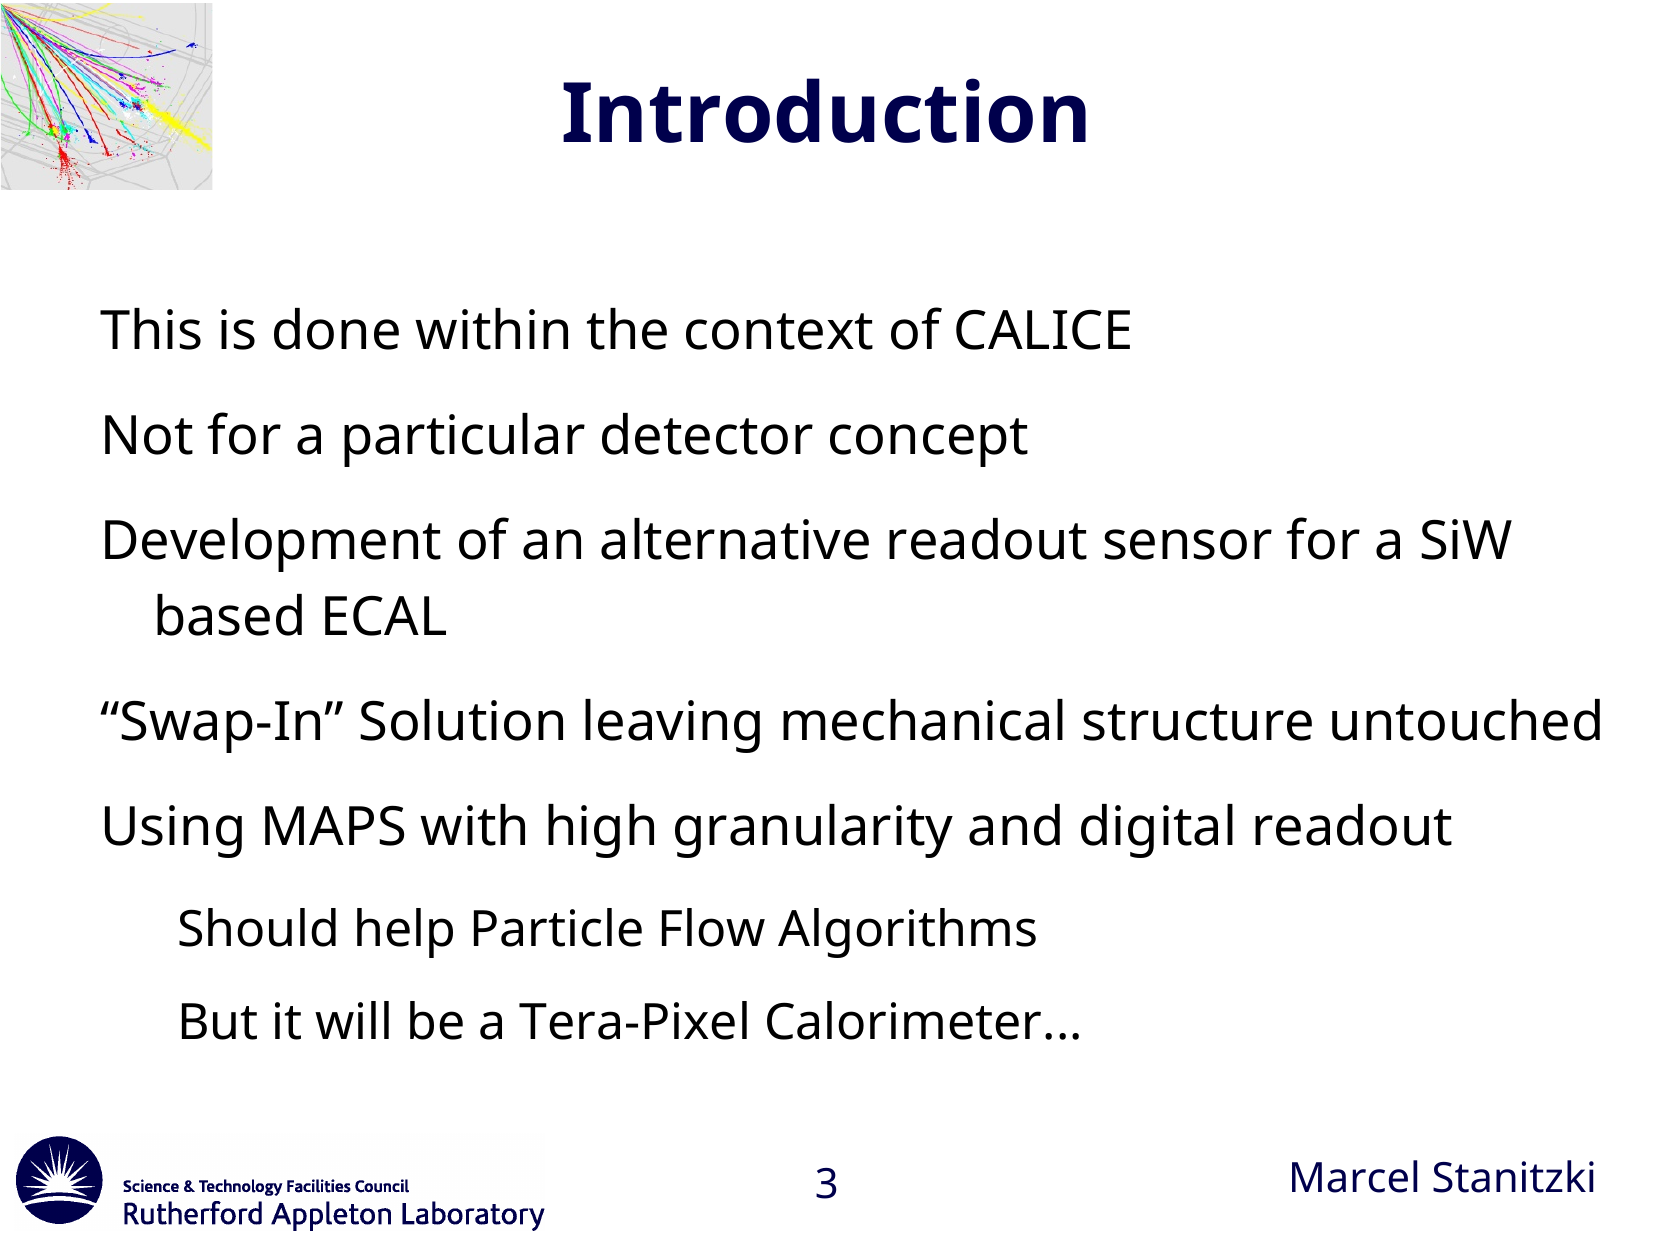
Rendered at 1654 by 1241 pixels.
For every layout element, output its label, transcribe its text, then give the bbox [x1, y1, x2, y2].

picture [0, 3, 213, 190]
picture [14, 1133, 545, 1231]
list This is done within the context of CALICE Not for a particular detector concept Development of an alternative readout sensor for a SiW based ECAL “Swap-In” Solution leaving mechanical structure untouched Using MAPS with high granularity and digital readout Should help Particle Flow Algorithms But it will be a Tera-Pixel Calorimeter... [82, 290, 1613, 1109]
title Introduction [203, 5, 1451, 213]
